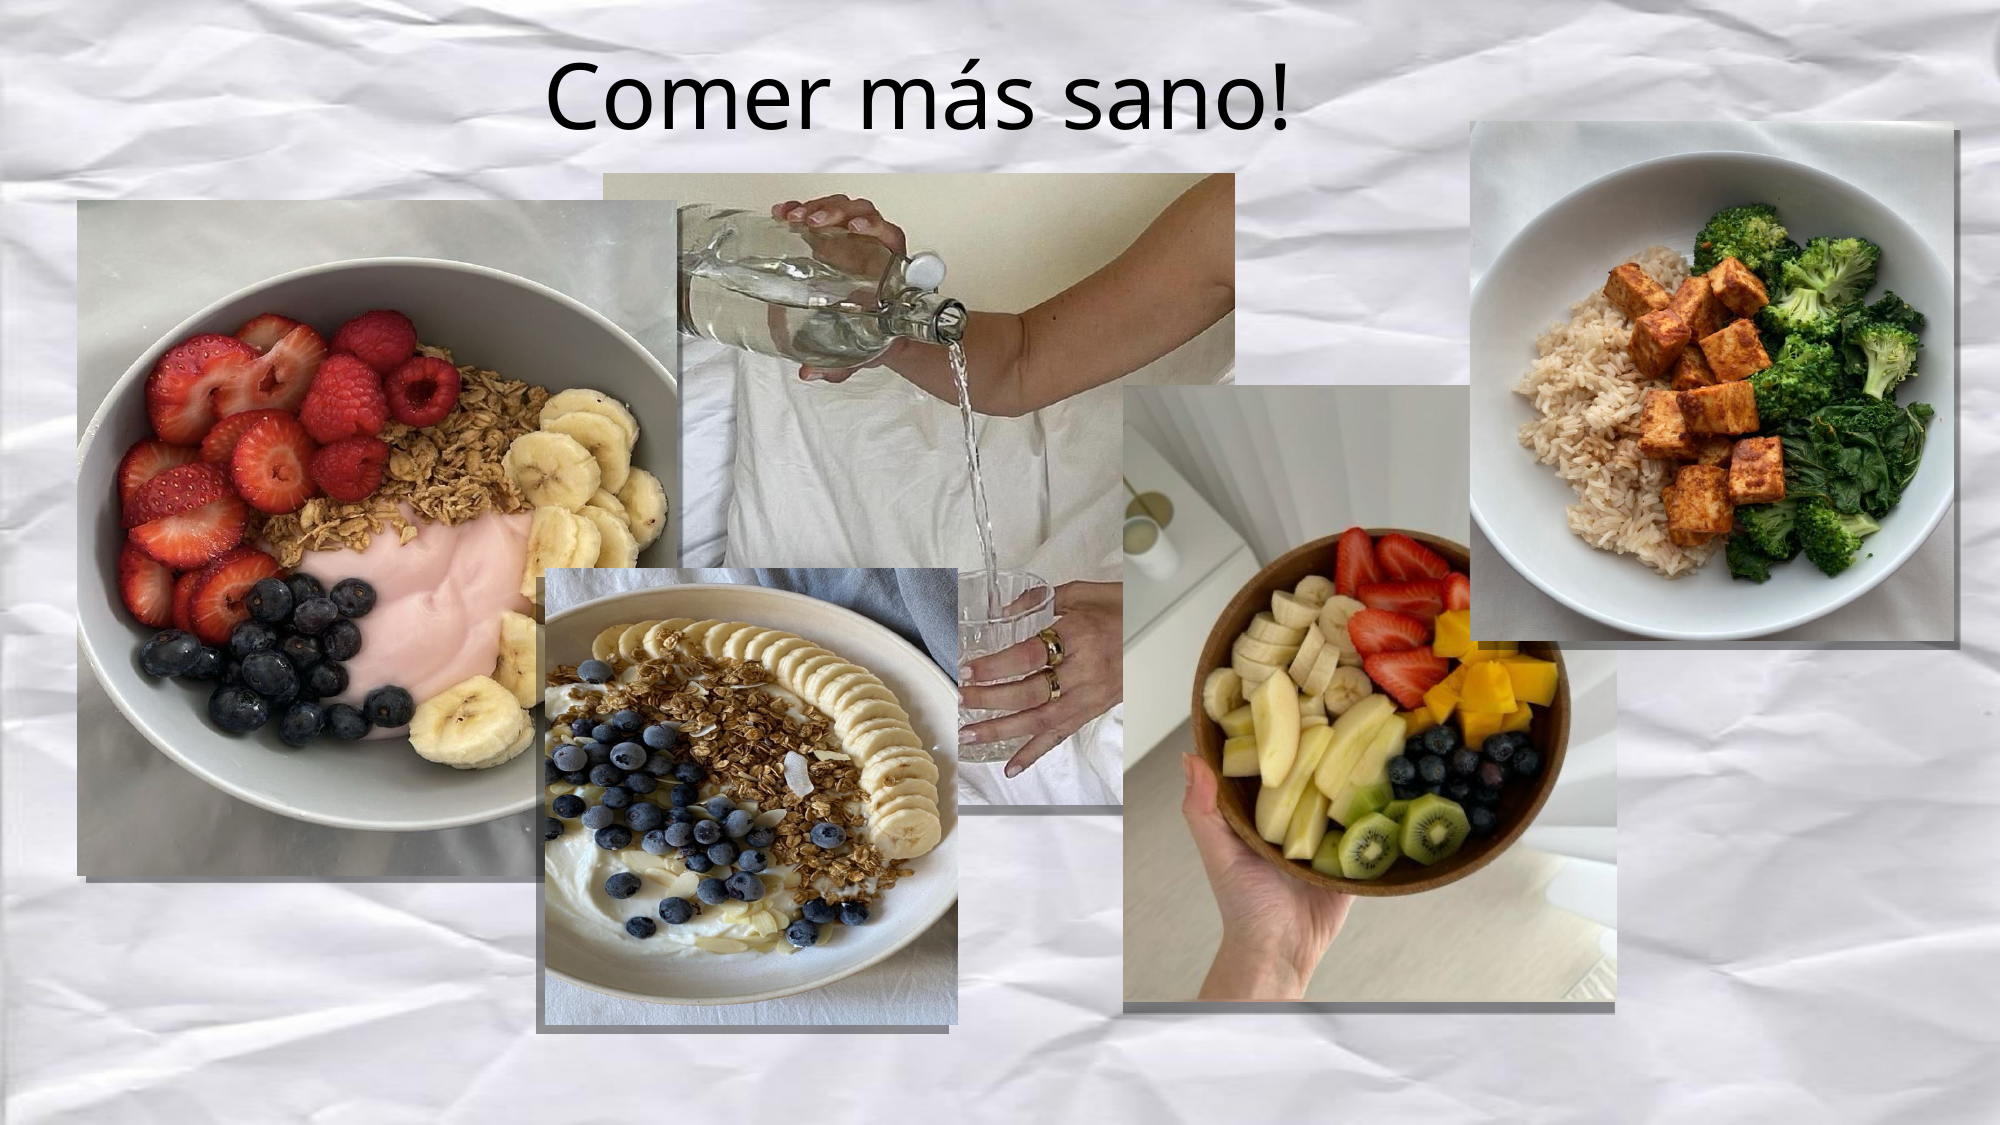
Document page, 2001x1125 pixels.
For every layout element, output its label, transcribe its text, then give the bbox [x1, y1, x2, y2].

picture [0, 0, 2000, 1125]
title Comer más sano! [528, 0, 2000, 210]
